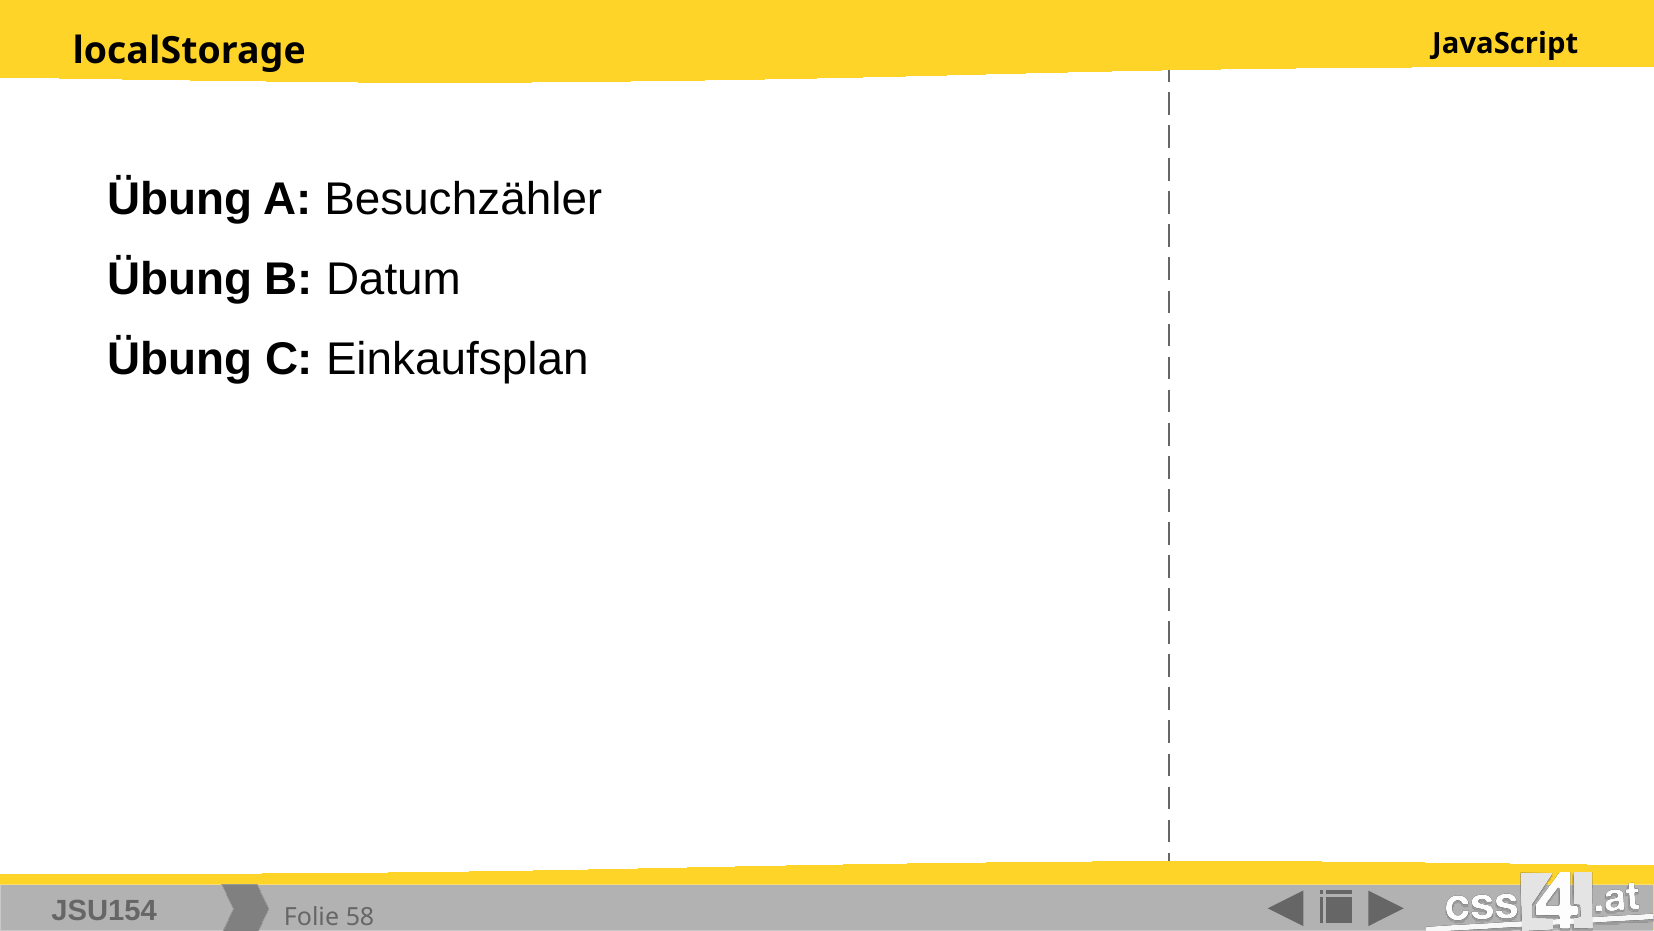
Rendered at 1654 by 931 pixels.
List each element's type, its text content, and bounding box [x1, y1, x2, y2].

text_box Übung A: Besuchzähler [92, 165, 630, 232]
text_box [0, 0, 1654, 83]
text_box Folie <Foliennummer> [269, 891, 542, 931]
text_box Übung B: Datum [92, 245, 607, 312]
picture [1426, 872, 1654, 931]
text_box Übung C: Einkaufsplan [92, 325, 620, 392]
text_box JavaScript [1417, 15, 1607, 60]
text_box [0, 861, 1654, 931]
text_box localStorage [57, 16, 416, 69]
text_box JSU154 [36, 886, 209, 931]
